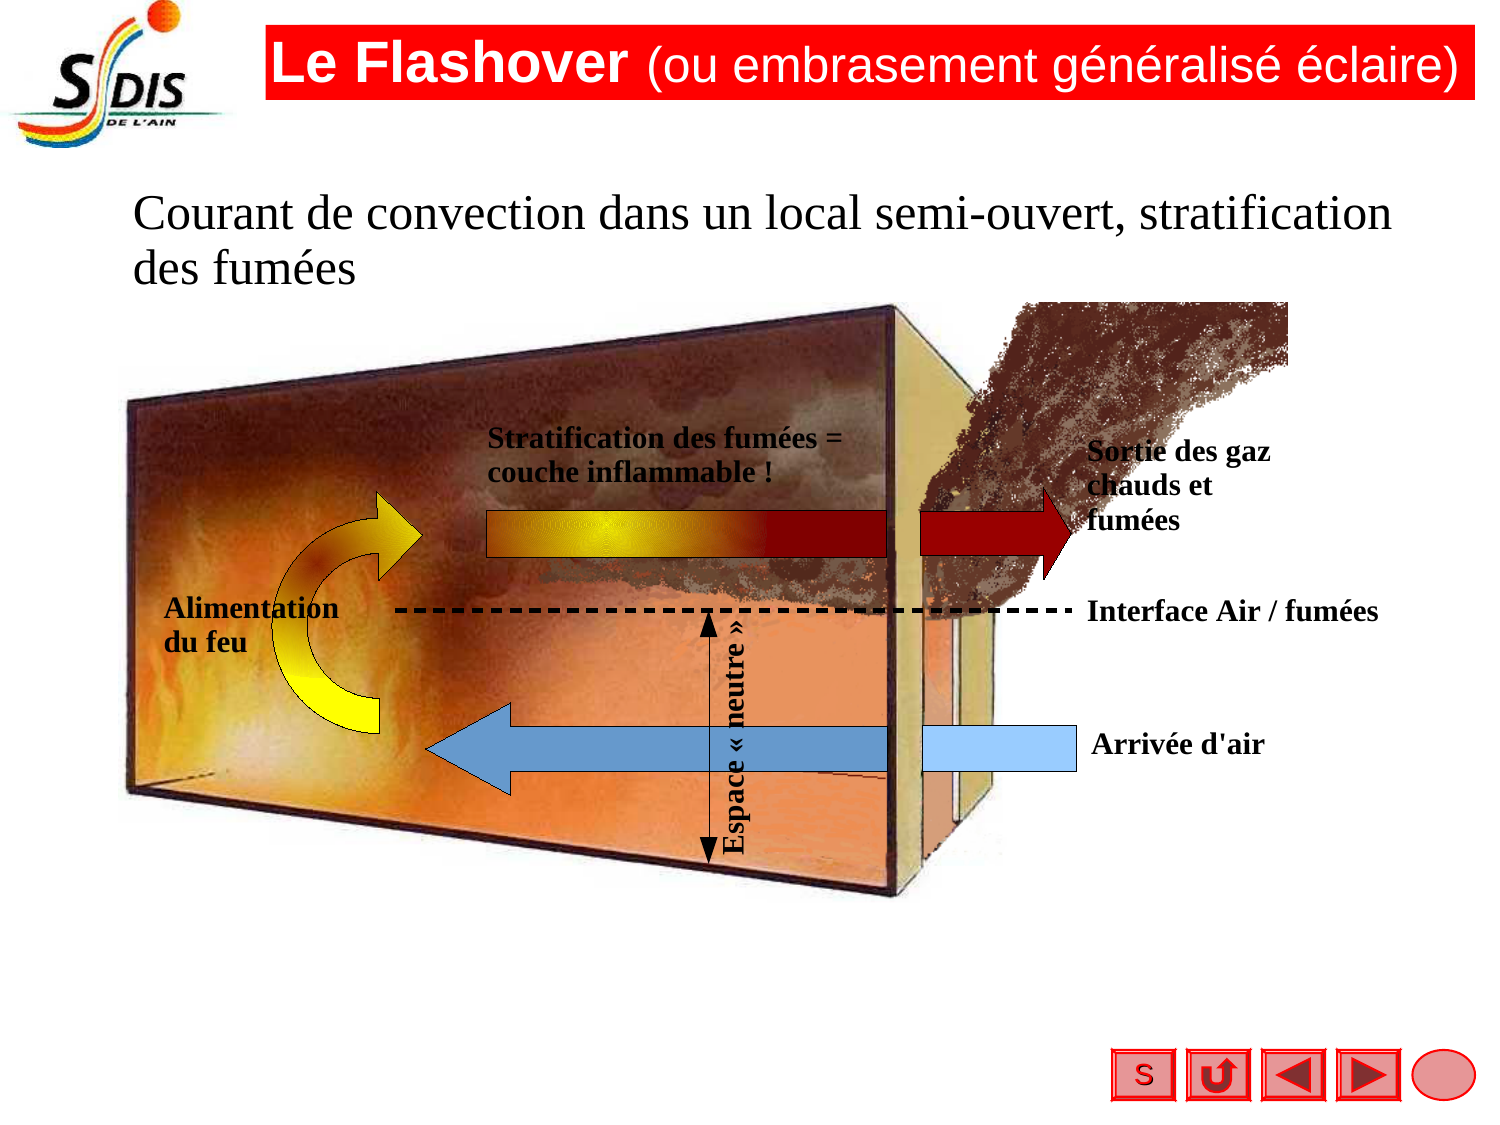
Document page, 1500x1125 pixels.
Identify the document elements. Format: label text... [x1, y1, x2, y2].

text_box Arrivée d'air [1076, 719, 1292, 781]
text_box [425, 702, 708, 796]
text_box [759, 726, 888, 772]
text_box Stratification des fumées = couche inflammable ! [472, 413, 886, 502]
picture [0, 0, 237, 148]
text_box [922, 725, 1076, 772]
text_box Courant de convection dans un local semi-ouvert, stratification des fumées [118, 177, 1418, 237]
text_box Le Flashover (ou embrasement généralisé éclaire) [265, 24, 1475, 100]
picture [1267, 1055, 1320, 1095]
text_box [1412, 1049, 1476, 1101]
text_box [920, 487, 1072, 580]
text_box [282, 673, 380, 734]
text_box Espace « neutre » [708, 603, 759, 870]
picture [1192, 1055, 1245, 1095]
text_box Interface Air / fumées [1072, 585, 1500, 648]
picture [1117, 1055, 1170, 1095]
picture [118, 302, 1288, 1034]
text_box [486, 510, 887, 558]
text_box [280, 491, 423, 583]
text_box Alimentation du feu [148, 583, 365, 673]
picture [1342, 1055, 1395, 1095]
text_box Sortie des gaz chauds et fumées [1072, 425, 1319, 552]
